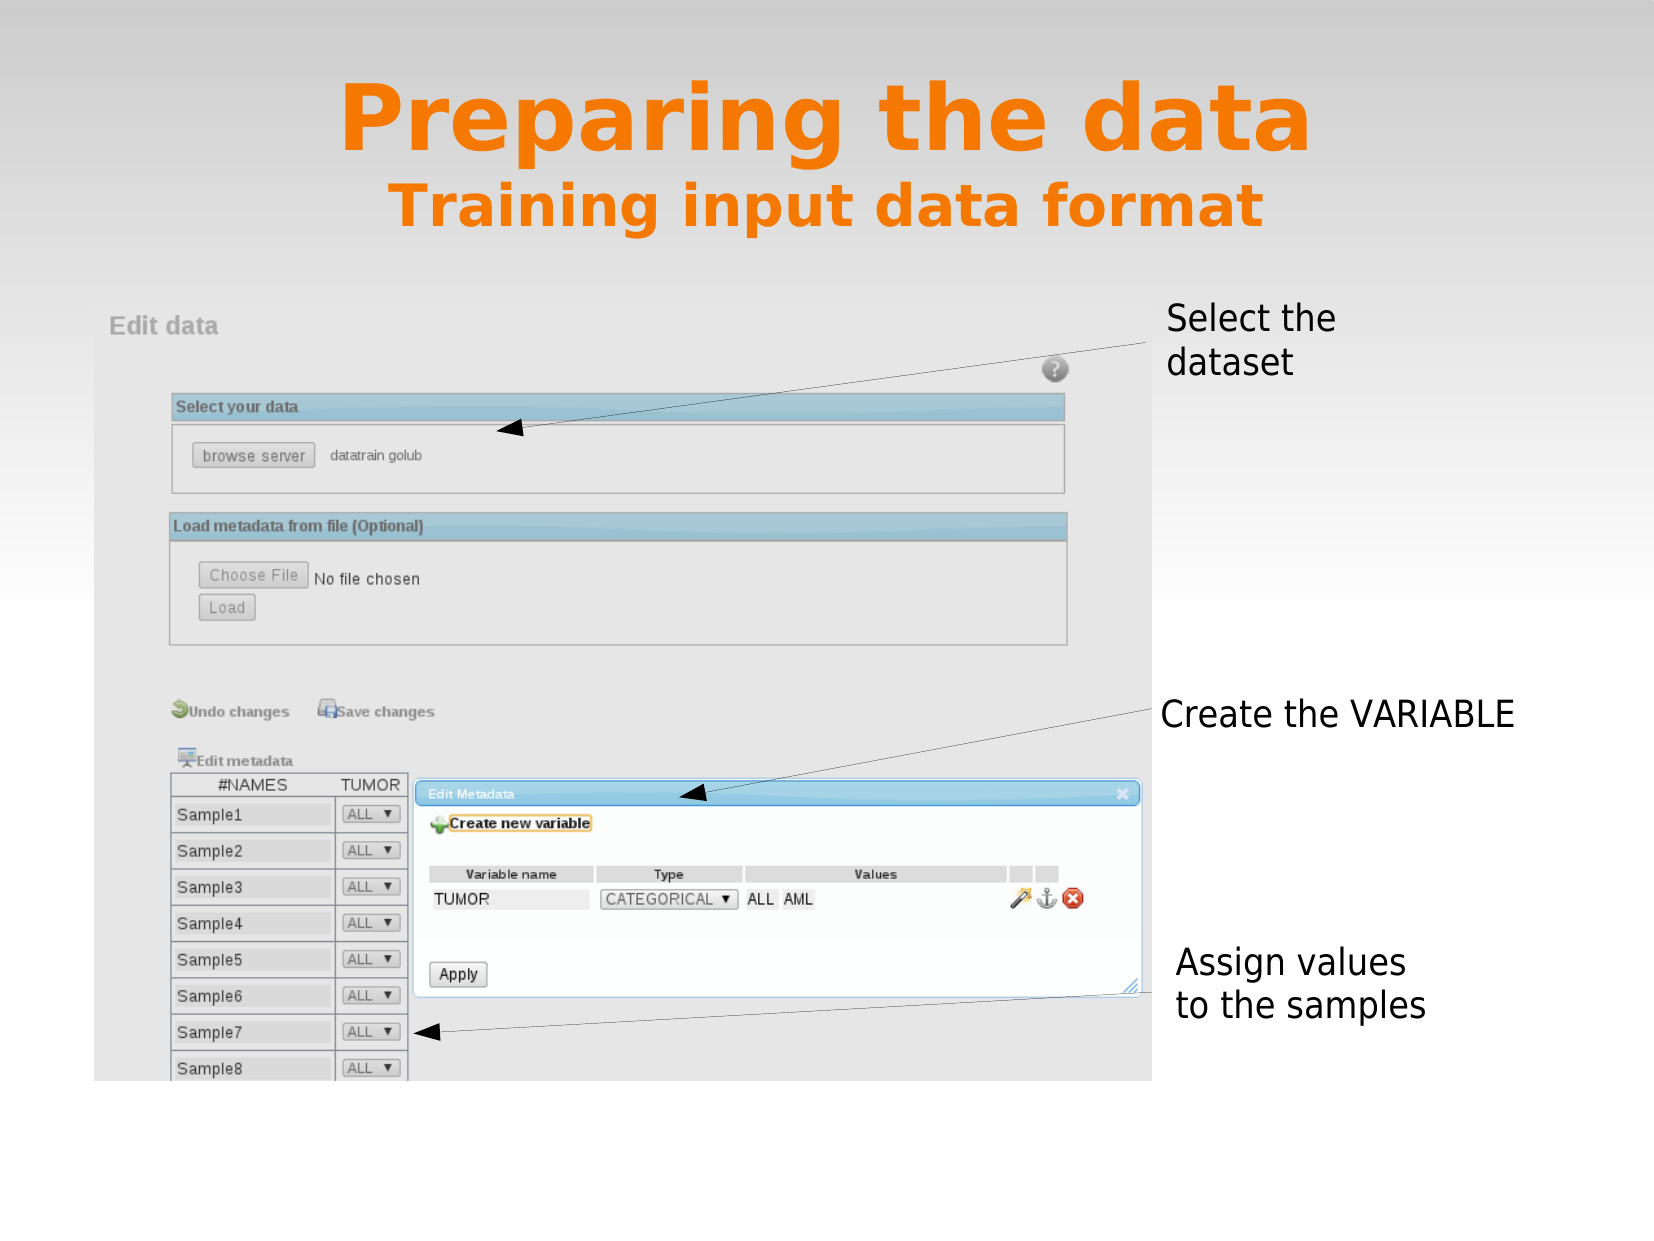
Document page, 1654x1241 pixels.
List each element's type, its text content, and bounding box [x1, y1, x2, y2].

text_box Create the VARIABLE [1145, 685, 1531, 744]
picture [94, 301, 1152, 1081]
text_box Select the dataset [1151, 289, 1477, 392]
title Preparing the data Training input data format [82, 56, 1571, 250]
text_box Assign values to the samples [1160, 933, 1442, 1035]
